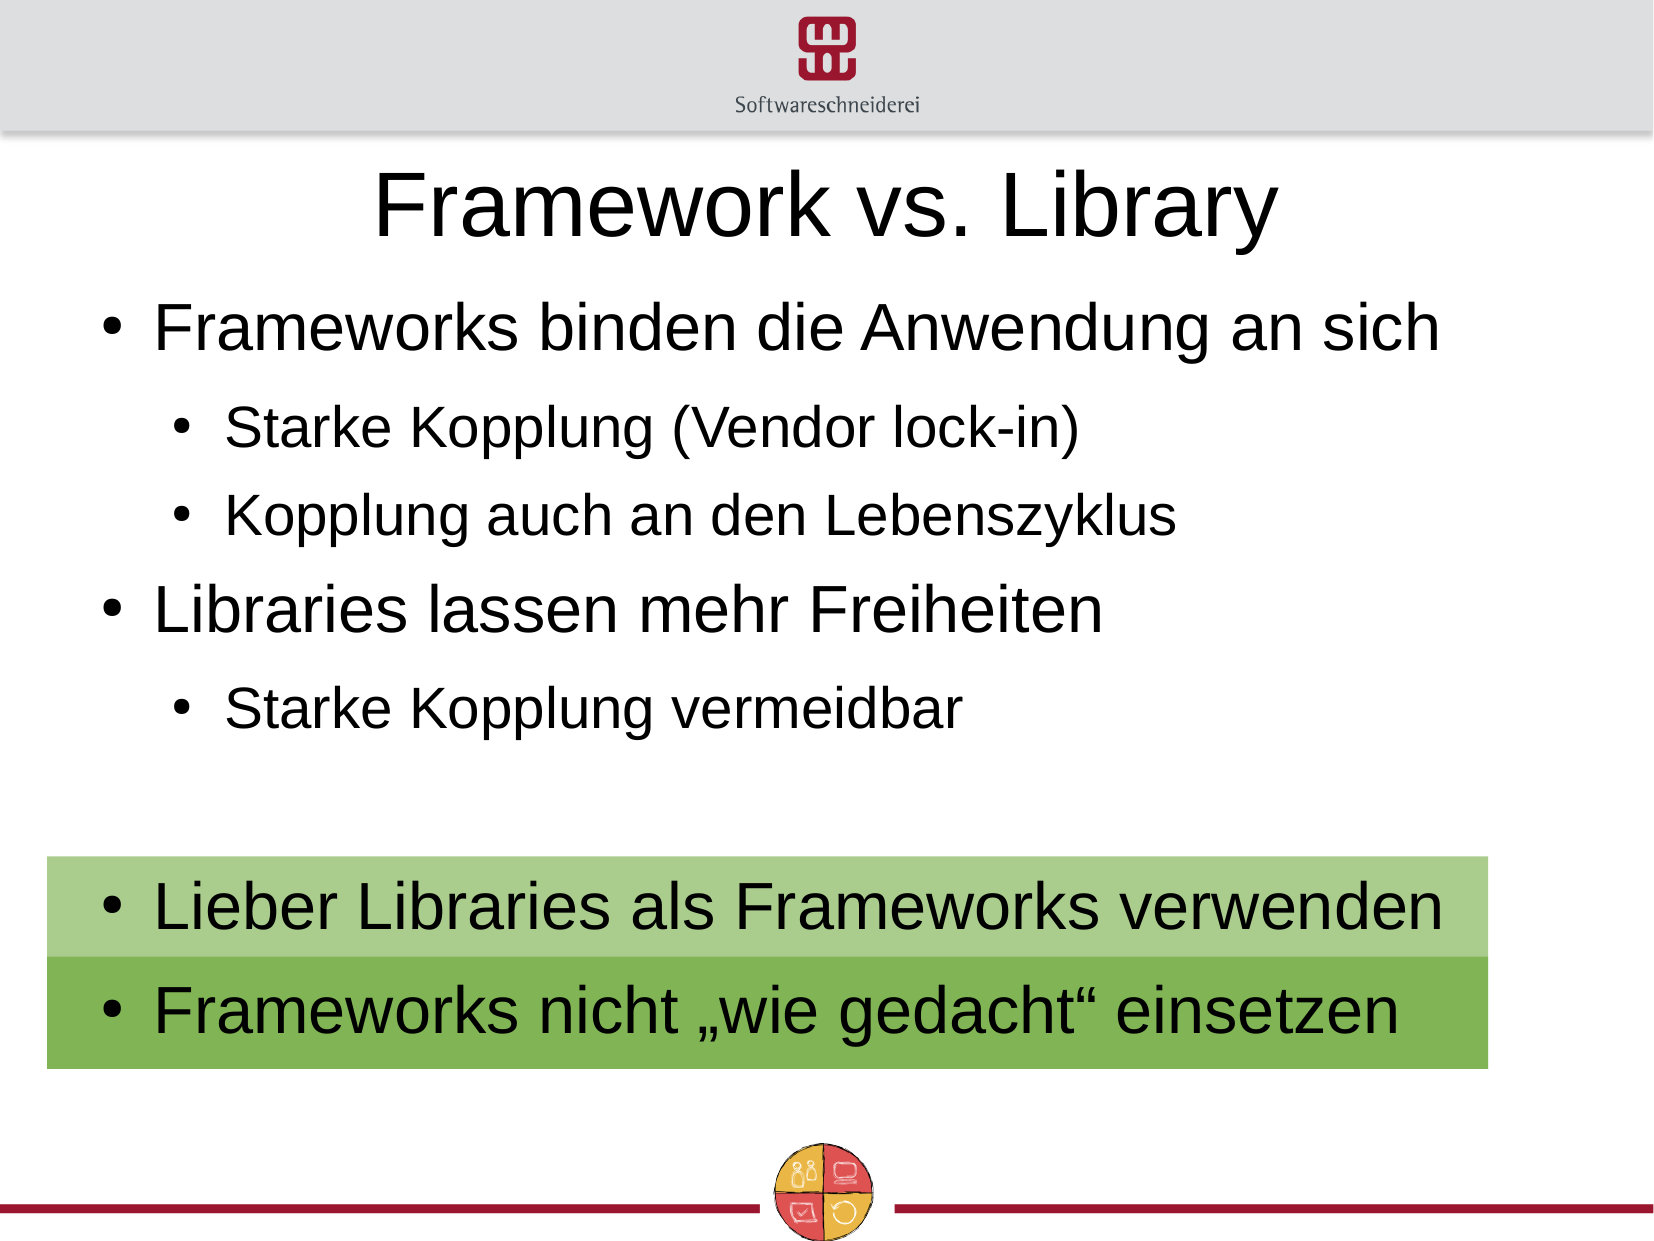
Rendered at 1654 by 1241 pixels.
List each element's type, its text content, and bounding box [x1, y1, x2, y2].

list Frameworks binden die Anwendung an sich Starke Kopplung (Vendor lock-in) Kopplung auch an den Lebenszyklus Libraries lassen mehr Freiheiten Starke Kopplung vermeidbar Lieber Libraries als Frameworks verwenden Frameworks nicht „wie gedacht“ einsetzen [82, 290, 1571, 1142]
title Framework vs. Library [82, 147, 1571, 257]
text_box [47, 856, 82, 1069]
picture [0, 0, 1654, 1241]
